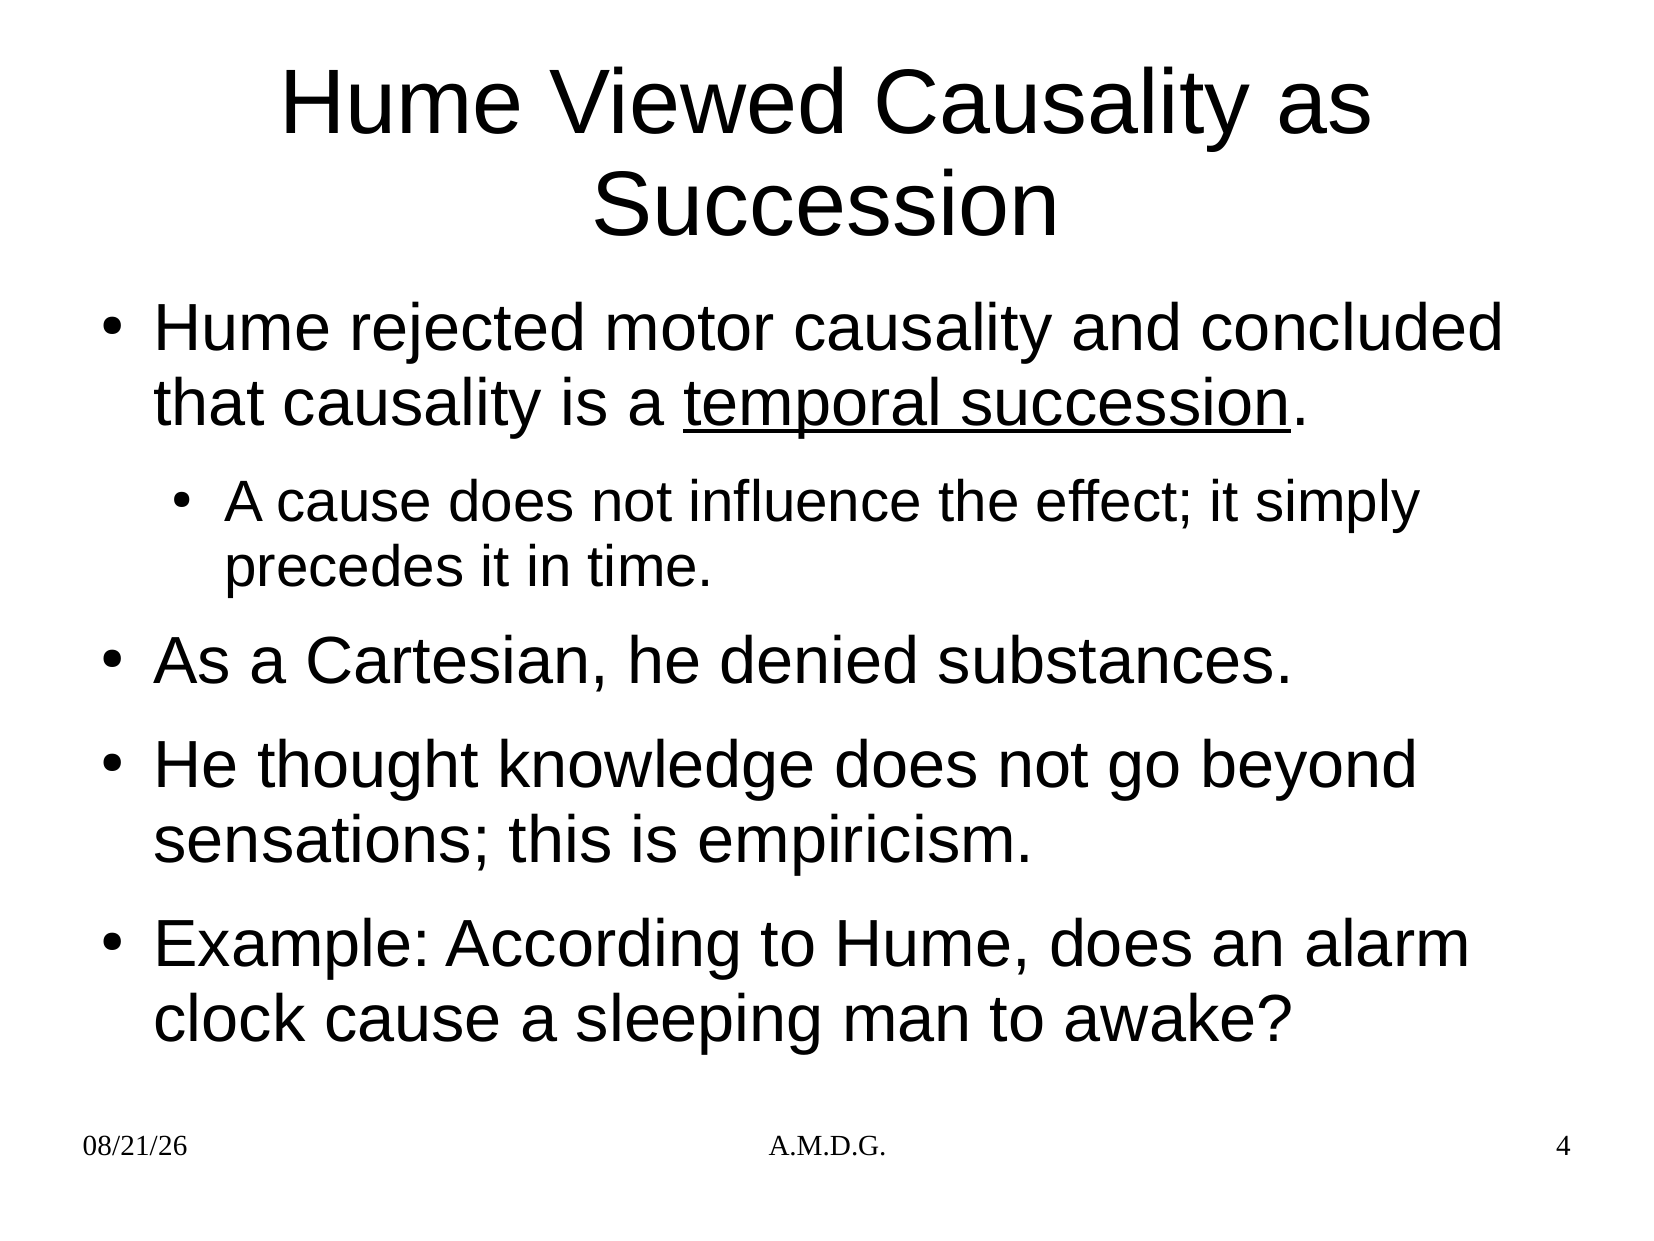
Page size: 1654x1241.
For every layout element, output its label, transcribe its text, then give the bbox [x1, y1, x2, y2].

title Hume Viewed Causality as Succession [82, 49, 1571, 257]
list Hume rejected motor causality and concluded that causality is a temporal succession. A cause does not influence the effect; it simply precedes it in time. As a Cartesian, he denied substances. He thought knowledge does not go beyond sensations; this is empiricism. Example: According to Hume, does an alarm clock cause a sleeping man to awake? [82, 290, 1571, 1109]
